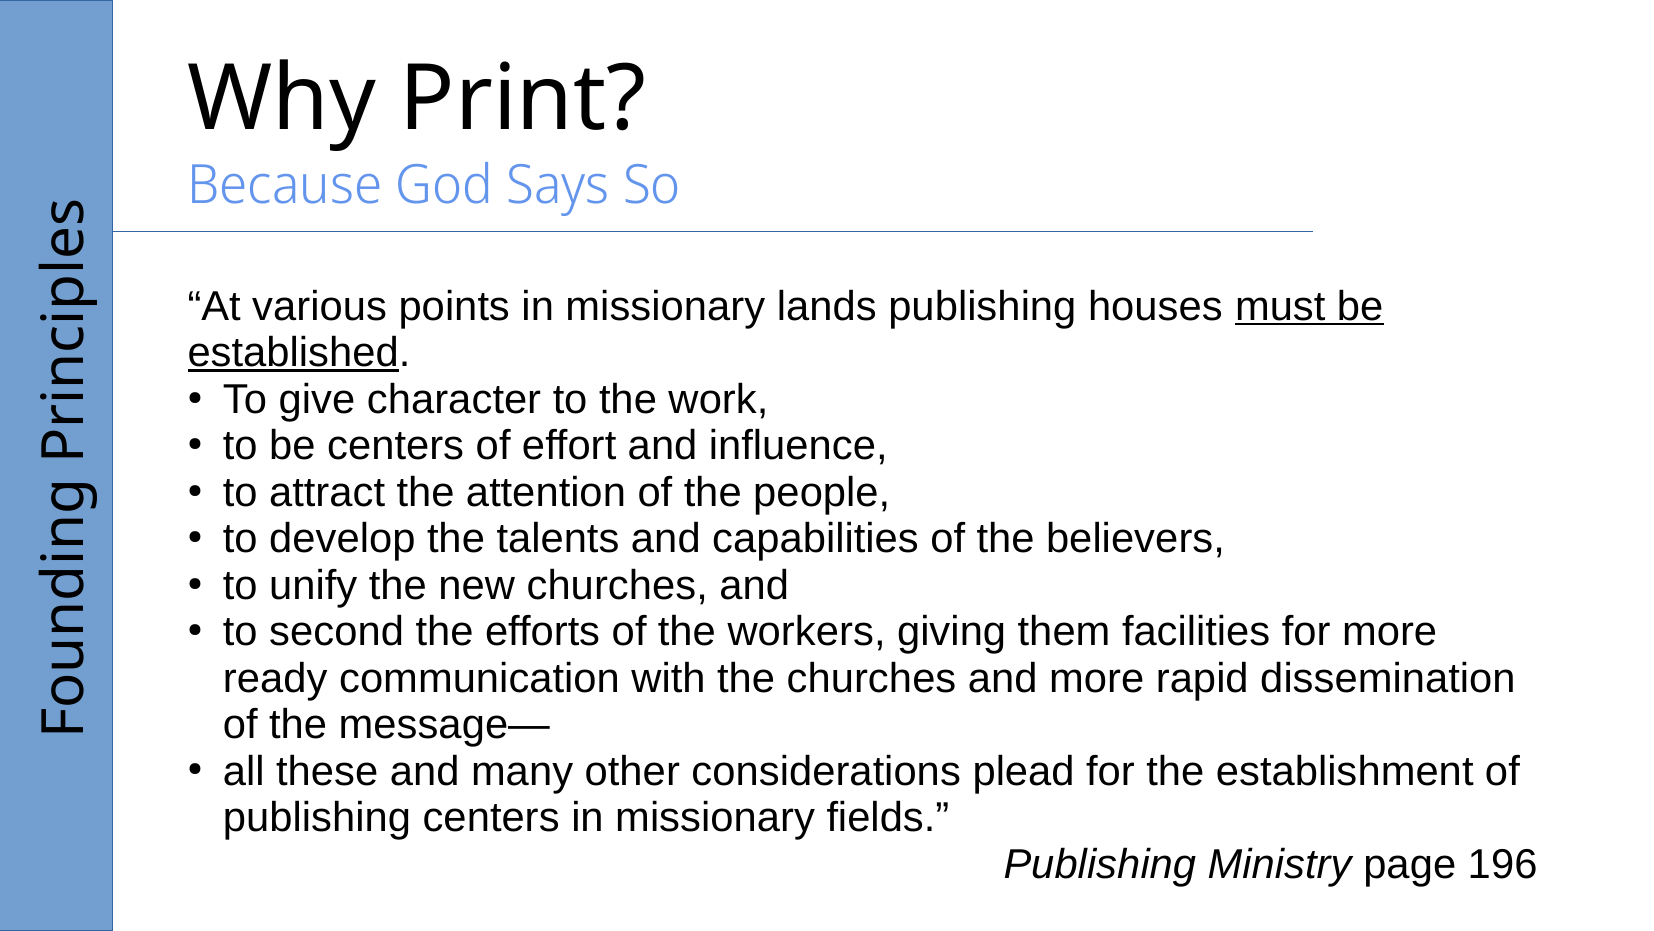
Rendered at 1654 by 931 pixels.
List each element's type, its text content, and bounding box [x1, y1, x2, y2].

subtitle “At various points in missionary lands publishing houses must be established. To give character to the work, to be centers of effort and influence, to attract the attention of the people, to develop the talents and capabilities of the believers, to unify the new churches, and to second the efforts of the workers, giving them facilities for more ready communication with the churches and more rapid dissemination of the message— all these and many other considerations plead for the establishment of publishing centers in missionary fields.” Publishing Ministry page 196 [187, 282, 1538, 887]
title Because God Says So [187, 125, 1571, 239]
title Why Print? [187, 33, 1571, 125]
text_box Founding Principles [13, 37, 105, 901]
text_box [0, 0, 113, 931]
